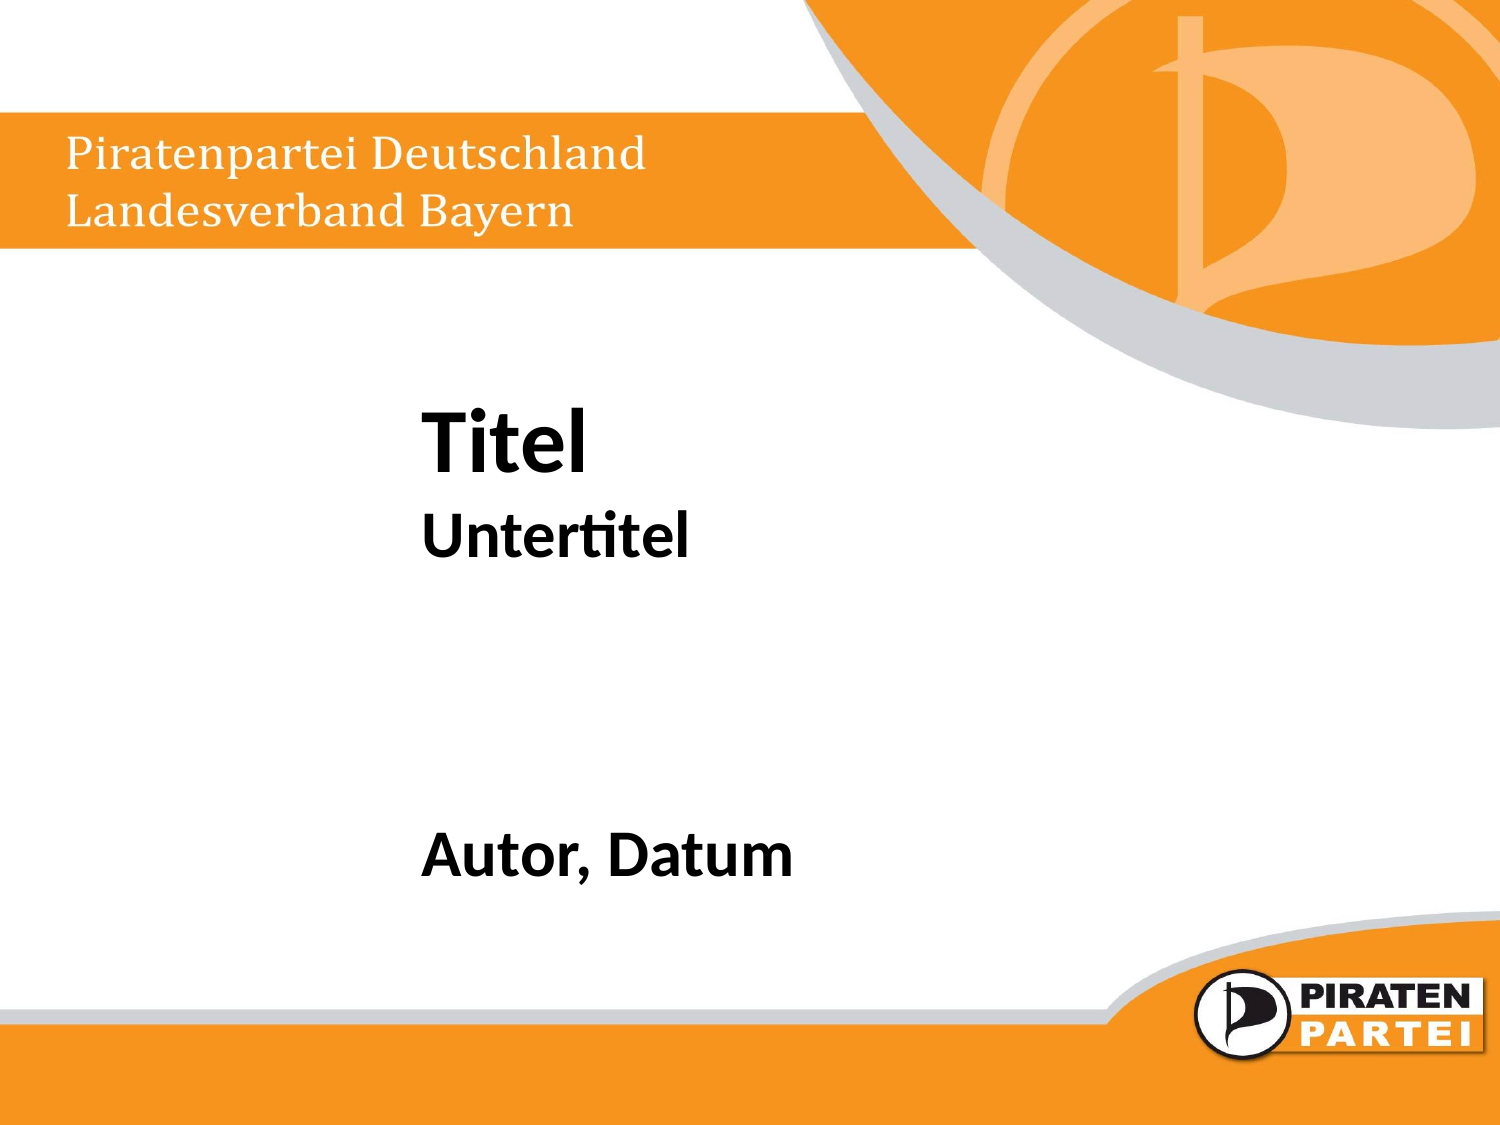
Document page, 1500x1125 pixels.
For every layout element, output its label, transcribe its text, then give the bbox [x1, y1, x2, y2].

picture [0, 0, 1500, 1125]
text_box Titel Untertitel Autor, Datum [406, 372, 810, 898]
